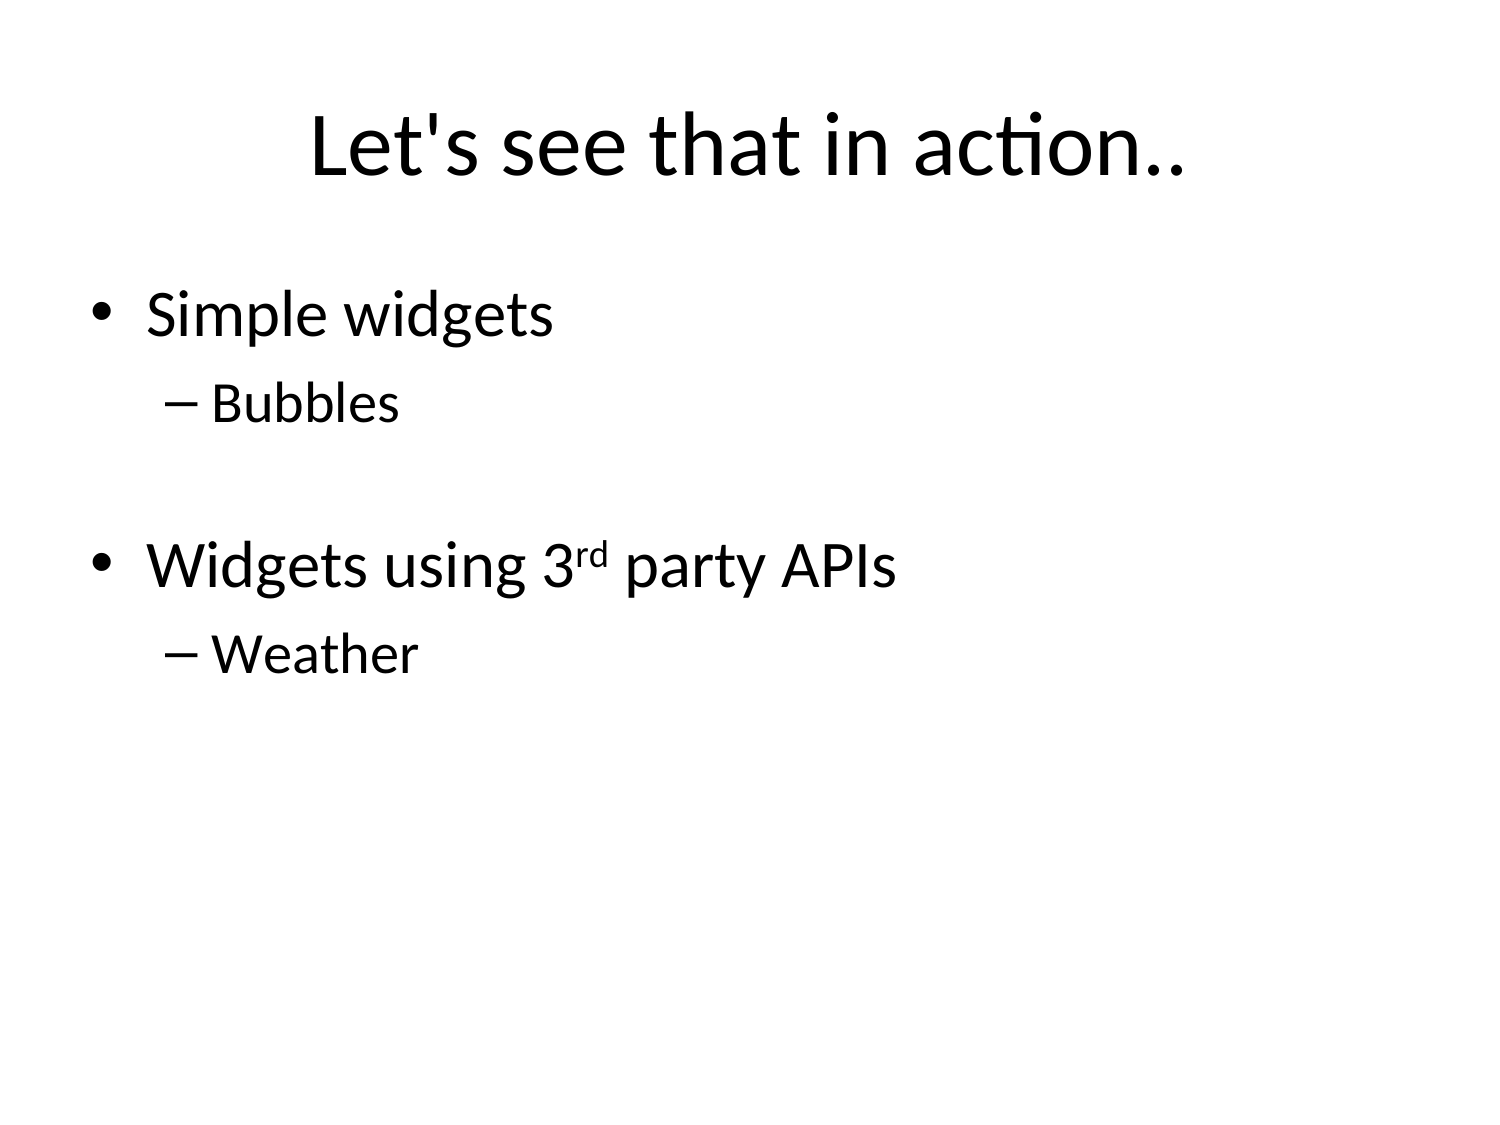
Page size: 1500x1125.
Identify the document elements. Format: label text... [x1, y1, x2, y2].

title Let's see that in action.. [75, 45, 1426, 233]
list Simple widgets Bubbles Widgets using 3rd party APIs Weather [75, 262, 1426, 1006]
